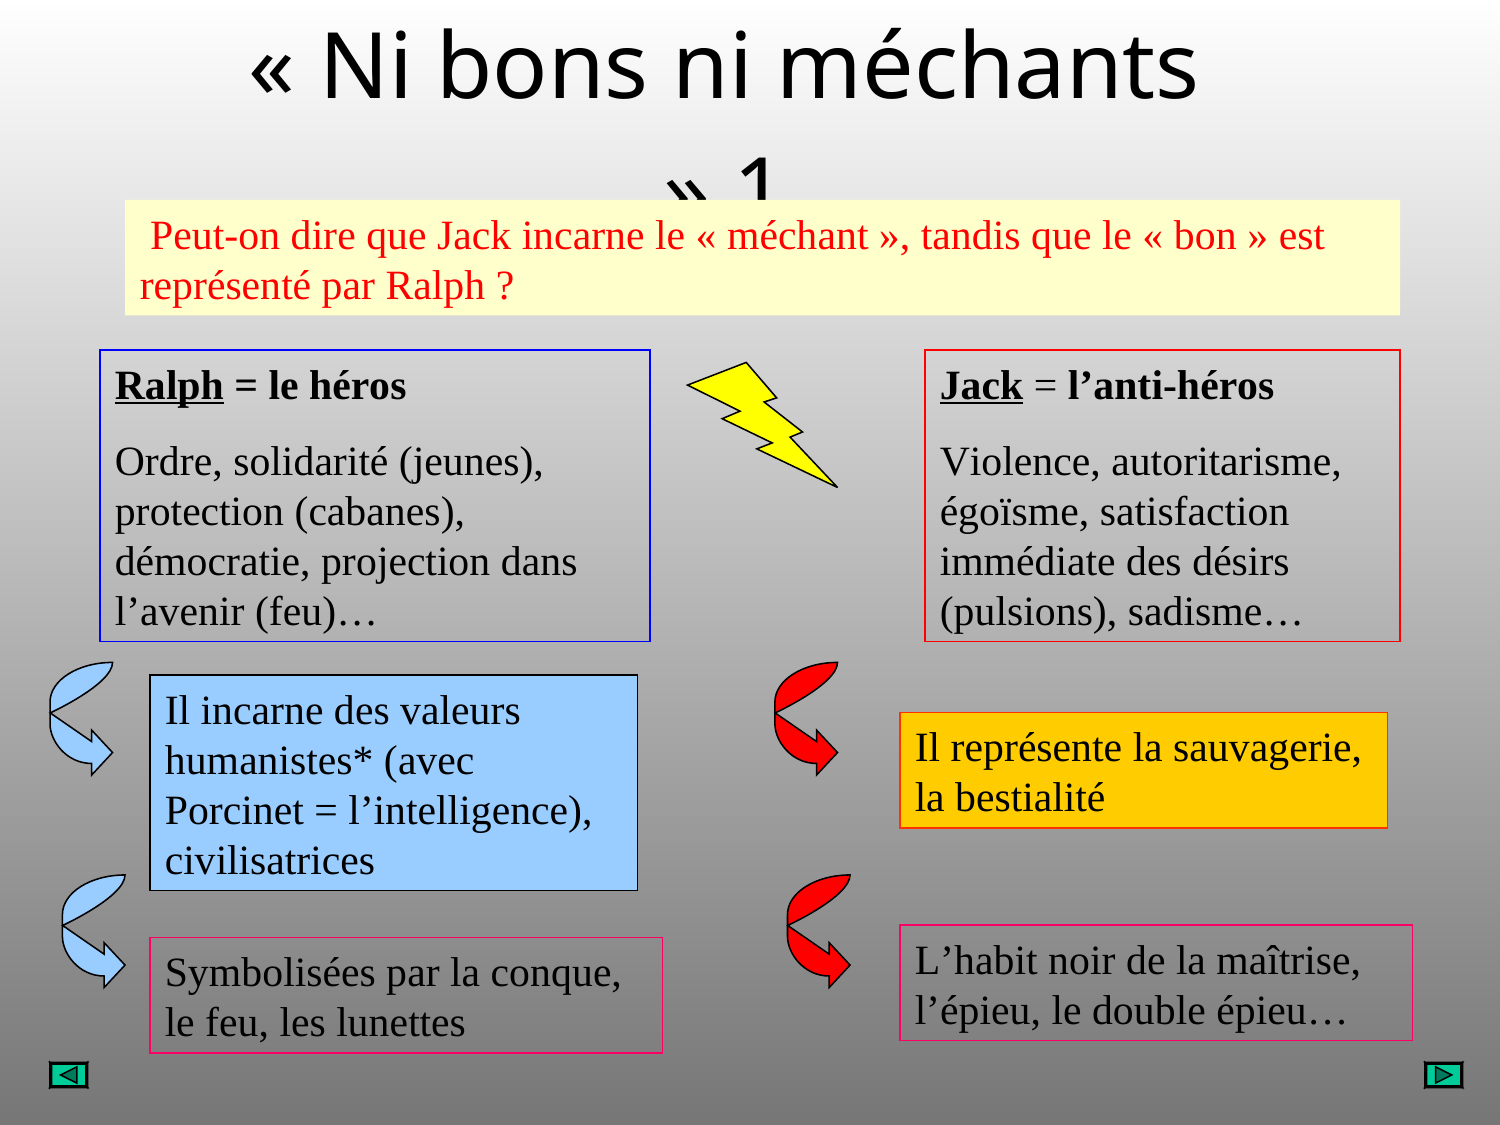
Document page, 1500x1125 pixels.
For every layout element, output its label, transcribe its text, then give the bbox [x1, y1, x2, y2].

text_box [787, 874, 851, 988]
text_box Peut-on dire que Jack incarne le « méchant », tandis que le « bon » est représenté par Ralph ? [125, 199, 1401, 316]
text_box [62, 874, 126, 988]
text_box [50, 662, 113, 775]
text_box Jack = l’anti-héros Violence, autoritarisme, égoïsme, satisfaction immédiate des désirs (pulsions), sadisme… [924, 350, 1401, 642]
title « Ni bons ni méchants » 1 [200, 50, 1251, 199]
text_box Il représente la sauvagerie, la bestialité [899, 712, 1388, 828]
text_box [51, 1062, 88, 1088]
text_box Il incarne des valeurs humanistes* (avec Porcinet = l’intelligence), civilisatrices [149, 674, 638, 891]
text_box [687, 362, 838, 488]
text_box [774, 662, 838, 775]
text_box L’habit noir de la maîtrise, l’épieu, le double épieu… [900, 924, 1413, 1041]
text_box Symbolisées par la conque, le feu, les lunettes [150, 937, 663, 1053]
text_box [1426, 1062, 1463, 1088]
text_box Ralph = le héros Ordre, solidarité (jeunes), protection (cabanes), démocratie, projection dans l’avenir (feu)… [99, 350, 651, 642]
